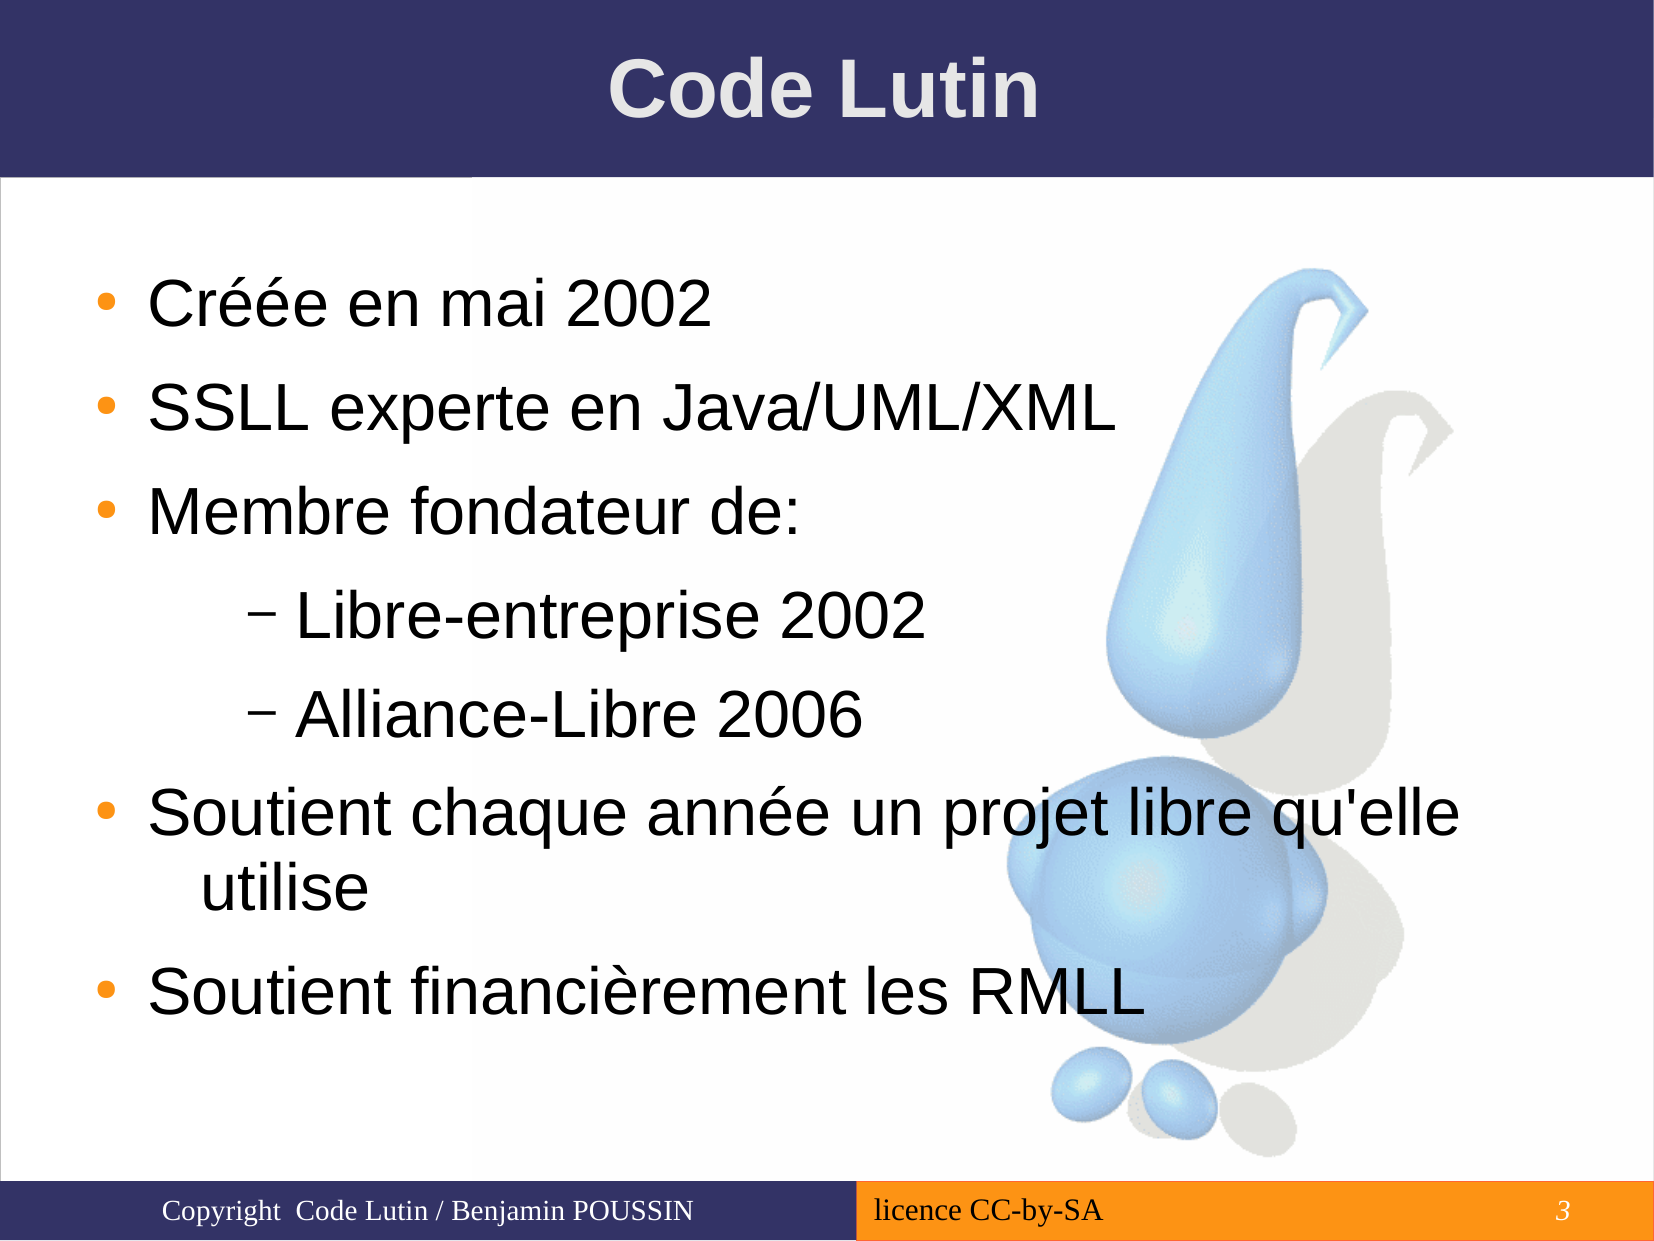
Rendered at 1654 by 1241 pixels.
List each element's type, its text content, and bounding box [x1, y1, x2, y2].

title Code Lutin [118, 0, 1531, 178]
picture [472, 178, 1654, 1181]
list Créée en mai 2002 SSLL experte en Java/UML/XML Membre fondateur de: Libre-entreprise 2002 Alliance-Libre 2006 Soutient chaque année un projet libre qu'elle utilise Soutient financièrement les RMLL [59, 265, 1590, 1048]
